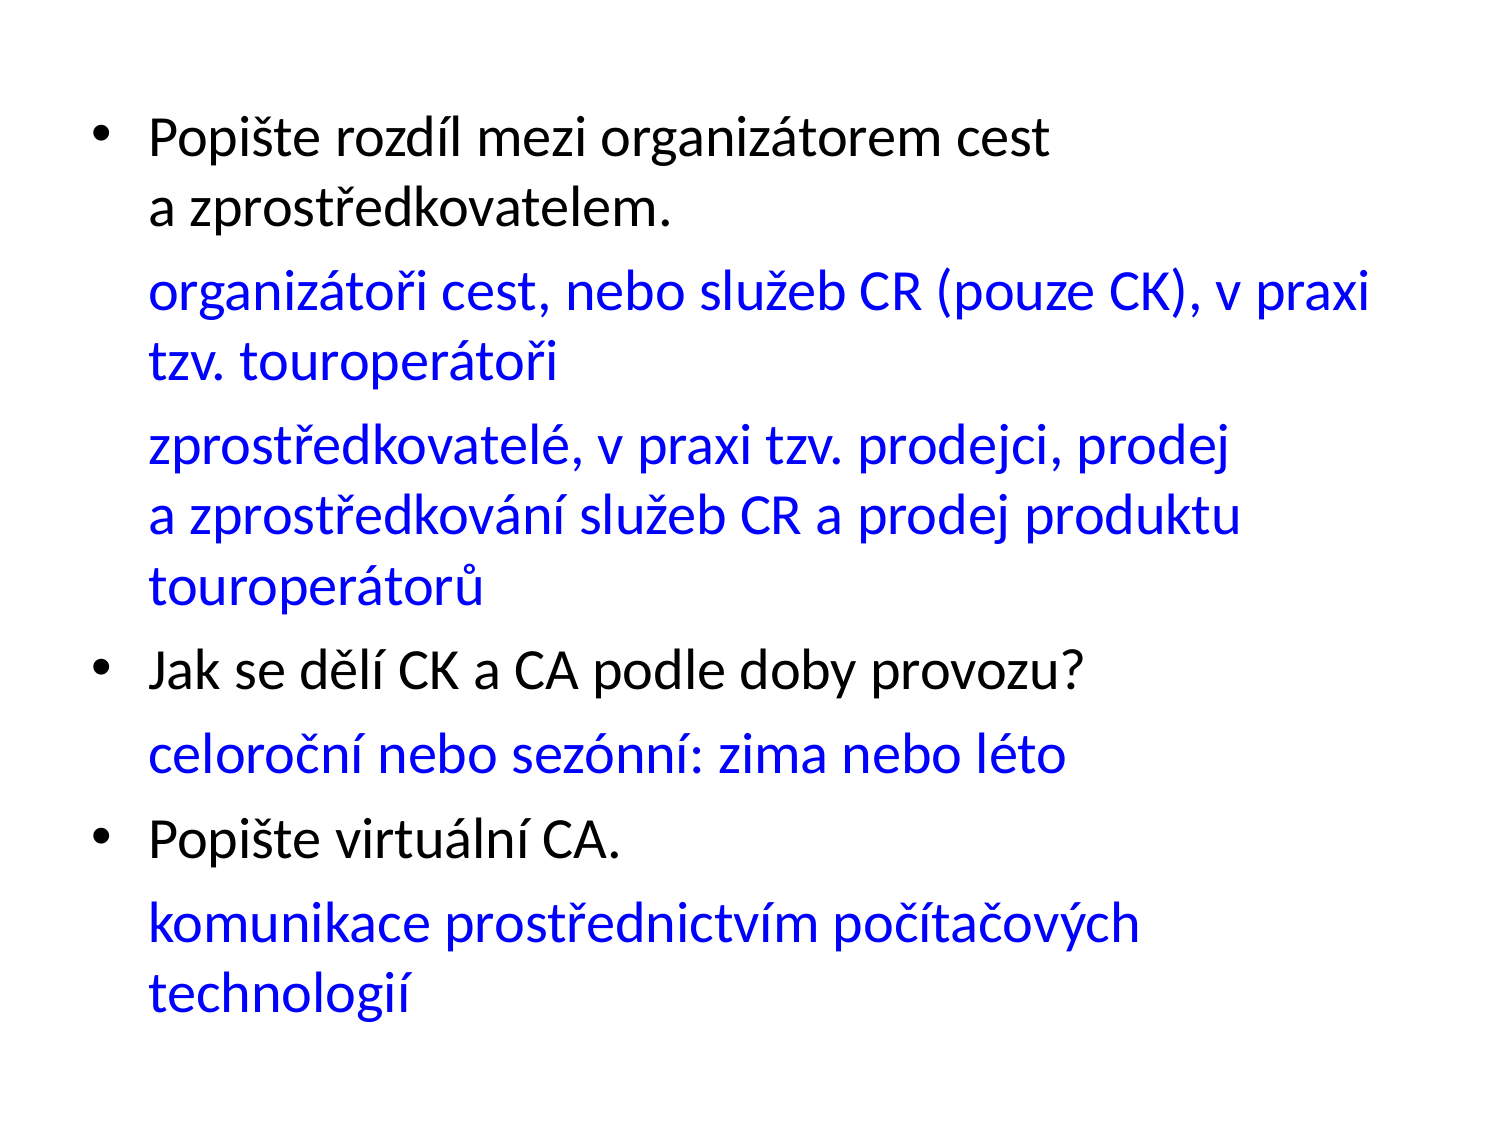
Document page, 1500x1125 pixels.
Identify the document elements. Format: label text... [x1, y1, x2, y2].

list Popište rozdíl mezi organizátorem cest a zprostředkovatelem. organizátoři cest, nebo služeb CR (pouze CK), v praxi tzv. touroperátoři zprostředkovatelé, v praxi tzv. prodejci, prodej a zprostředkování služeb CR a prodej produktu touroperátorů Jak se dělí CK a CA podle doby provozu? celoroční nebo sezónní: zima nebo léto Popište virtuální CA. komunikace prostřednictvím počítačových technologií [76, 90, 1427, 1125]
